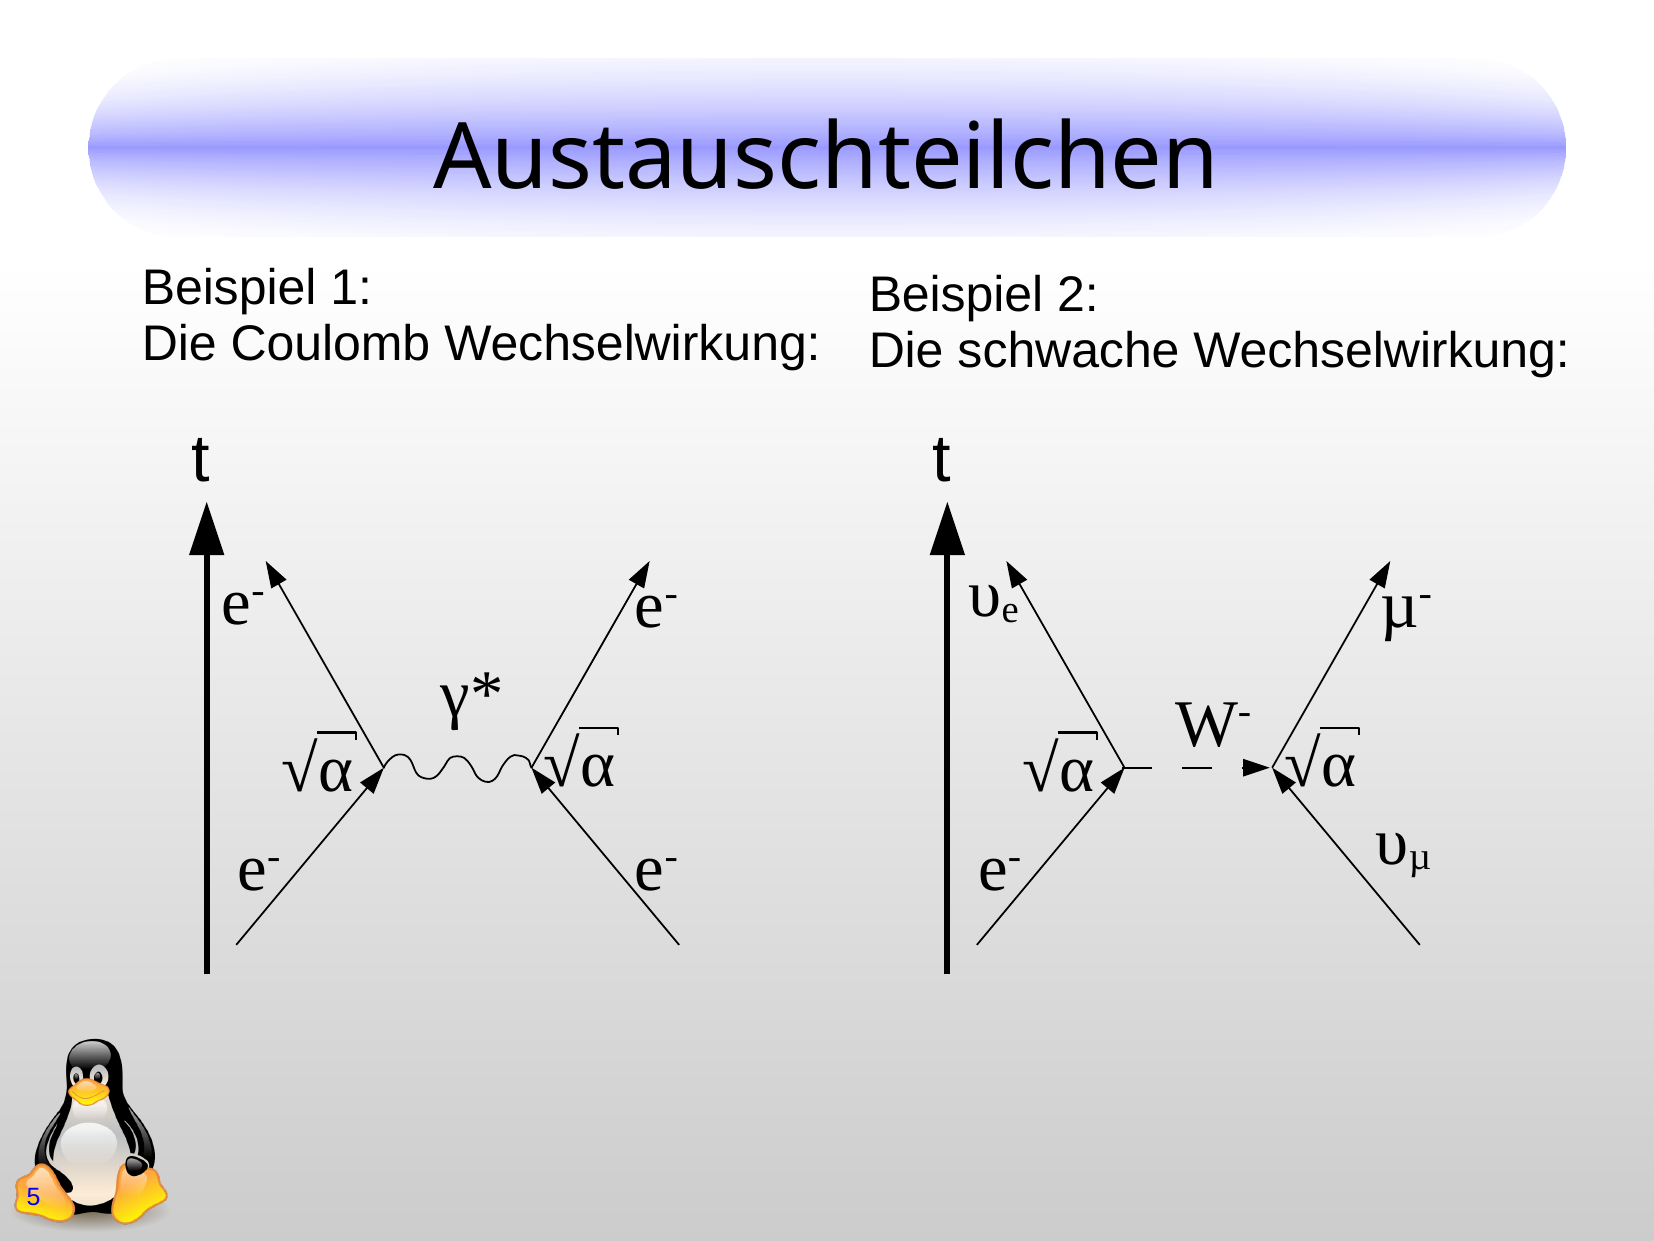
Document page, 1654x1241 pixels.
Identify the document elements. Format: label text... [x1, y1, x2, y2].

text_box e- [620, 823, 693, 916]
text_box e- [963, 823, 1036, 916]
text_box t [917, 413, 966, 503]
text_box √α [1007, 724, 1110, 830]
text_box Beispiel 1: Die Coulomb Wechselwirkung: [127, 251, 836, 379]
text_box √α [267, 724, 369, 830]
text_box t [177, 413, 226, 503]
text_box e- [620, 561, 693, 653]
text_box e- [206, 557, 280, 650]
picture [2, 1030, 178, 1241]
text_box √α [529, 719, 631, 825]
text_box υe [953, 549, 1034, 680]
text_box γ* [426, 649, 519, 739]
text_box W- [1160, 679, 1267, 771]
text_box e- [222, 823, 296, 916]
text_box µ- [1365, 561, 1447, 653]
title Austauschteilchen [82, 56, 1571, 250]
text_box Beispiel 2: Die schwache Wechselwirkung: [854, 259, 1585, 386]
text_box √α [1269, 719, 1372, 825]
text_box υµ [1360, 797, 1446, 909]
